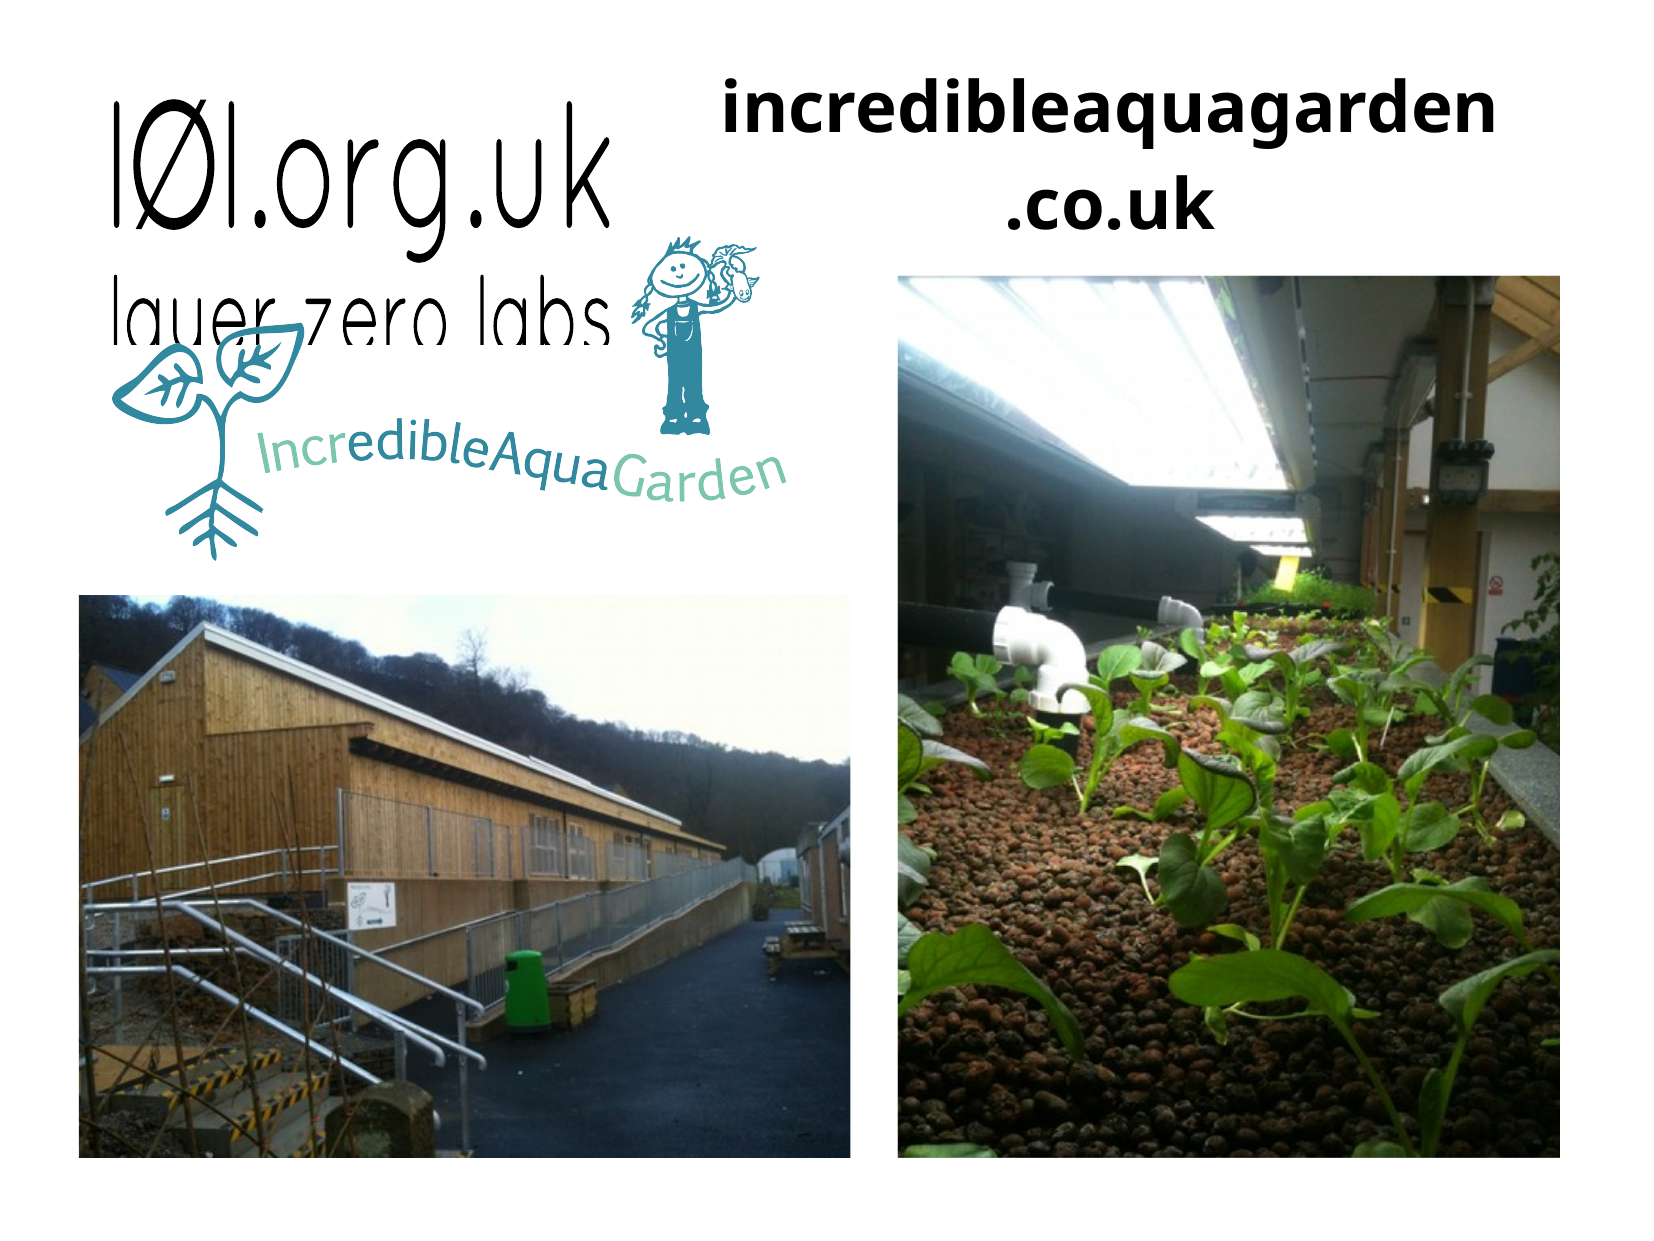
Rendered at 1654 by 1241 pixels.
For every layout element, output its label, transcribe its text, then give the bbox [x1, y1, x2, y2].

picture [78, 595, 851, 1158]
picture [897, 275, 1560, 1158]
picture [112, 236, 786, 562]
title incredibleaquagarden .co.uk [602, 47, 1619, 260]
